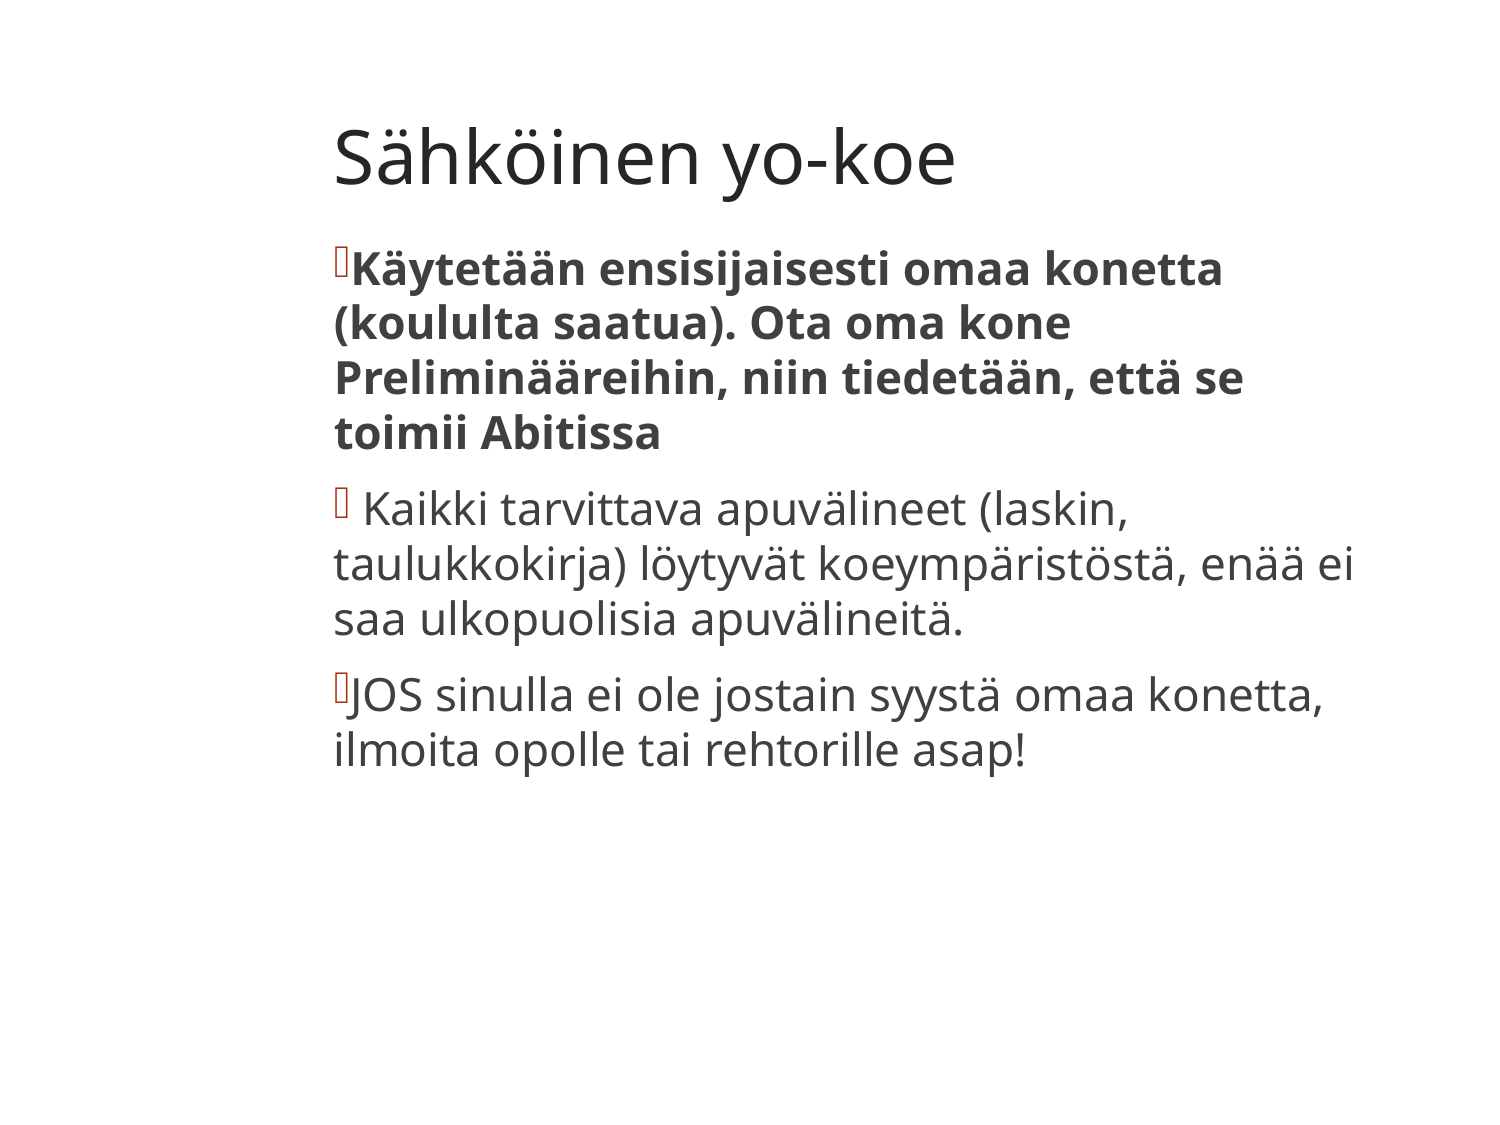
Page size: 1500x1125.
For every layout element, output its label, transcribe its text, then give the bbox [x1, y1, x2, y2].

title Sähköinen yo-koe [318, 102, 1400, 231]
list Käytetään ensisijaisesti omaa konetta (koululta saatua). Ota oma kone Preliminääreihin, niin tiedetään, että se toimii Abitissa Kaikki tarvittava apuvälineet (laskin, taulukkokirja) löytyvät koeympäristöstä, enää ei saa ulkopuolisia apuvälineitä. JOS sinulla ei ole jostain syystä omaa konetta, ilmoita opolle tai rehtorille asap! [318, 231, 1400, 1071]
